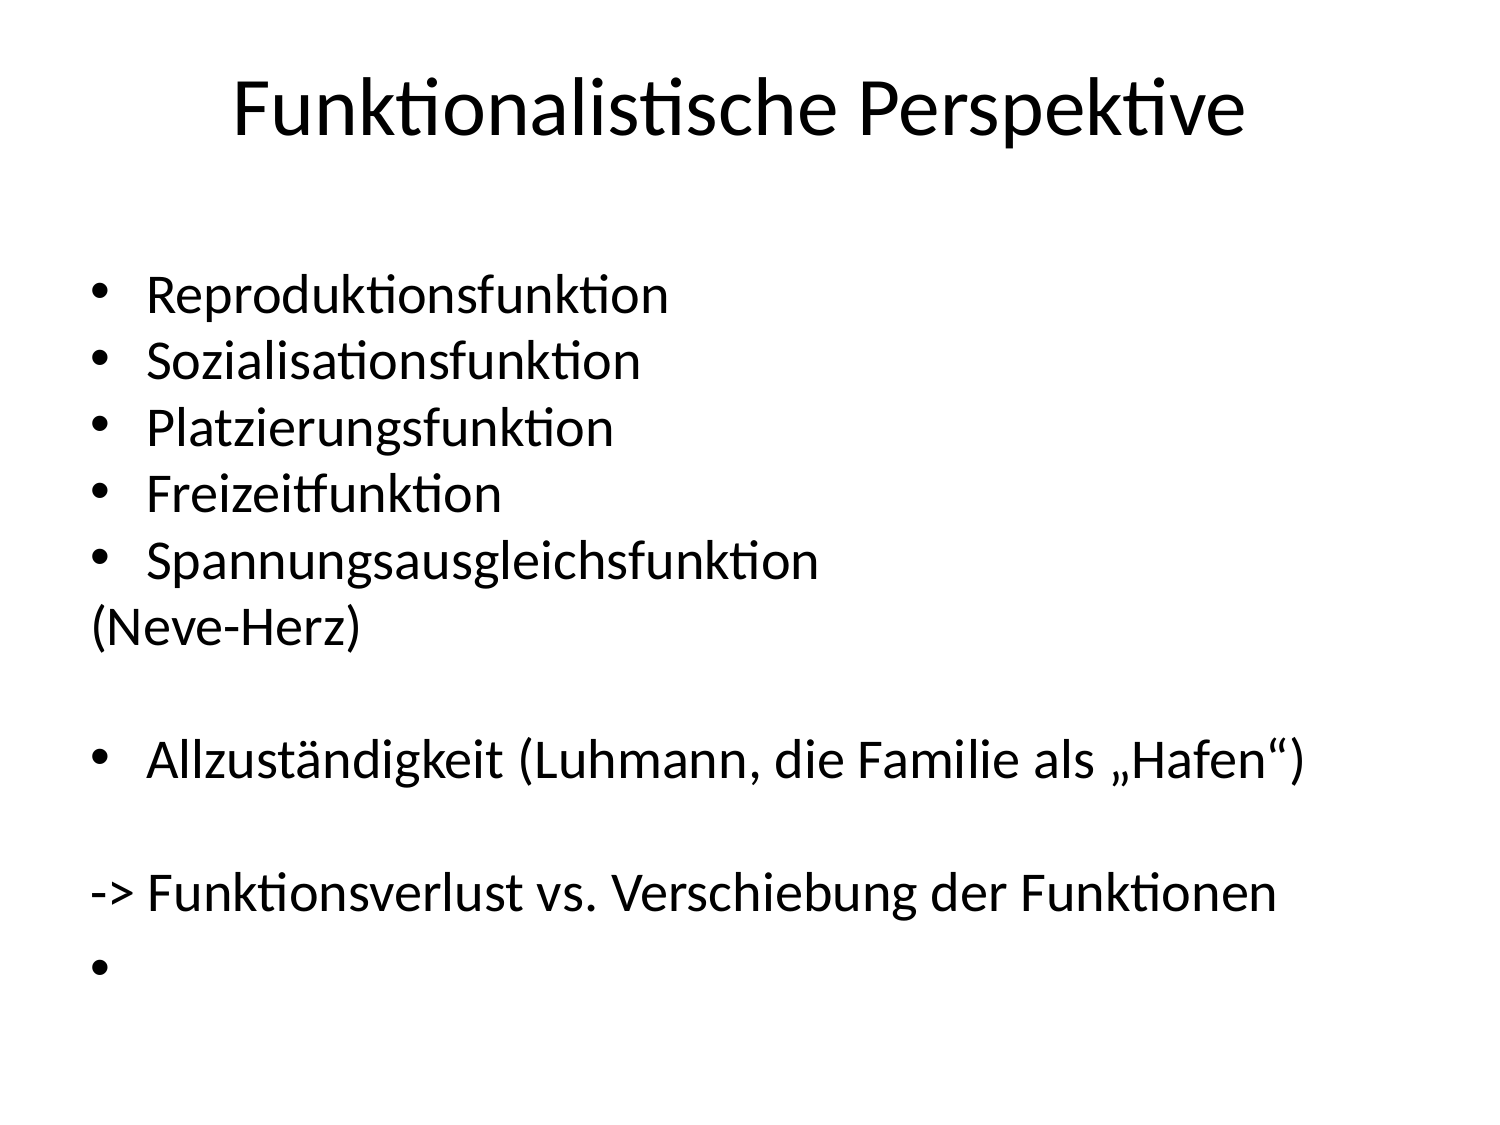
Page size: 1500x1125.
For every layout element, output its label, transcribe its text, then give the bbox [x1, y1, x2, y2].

list Reproduktionsfunktion Sozialisationsfunktion Platzierungsfunktion Freizeitfunktion Spannungsausgleichsfunktion (Neve-Herz) Allzuständigkeit (Luhmann, die Familie als „Hafen“) -> Funktionsverlust vs. Verschiebung der Funktionen [75, 262, 1426, 1005]
title Funktionalistische Perspektive [75, 45, 1426, 233]
